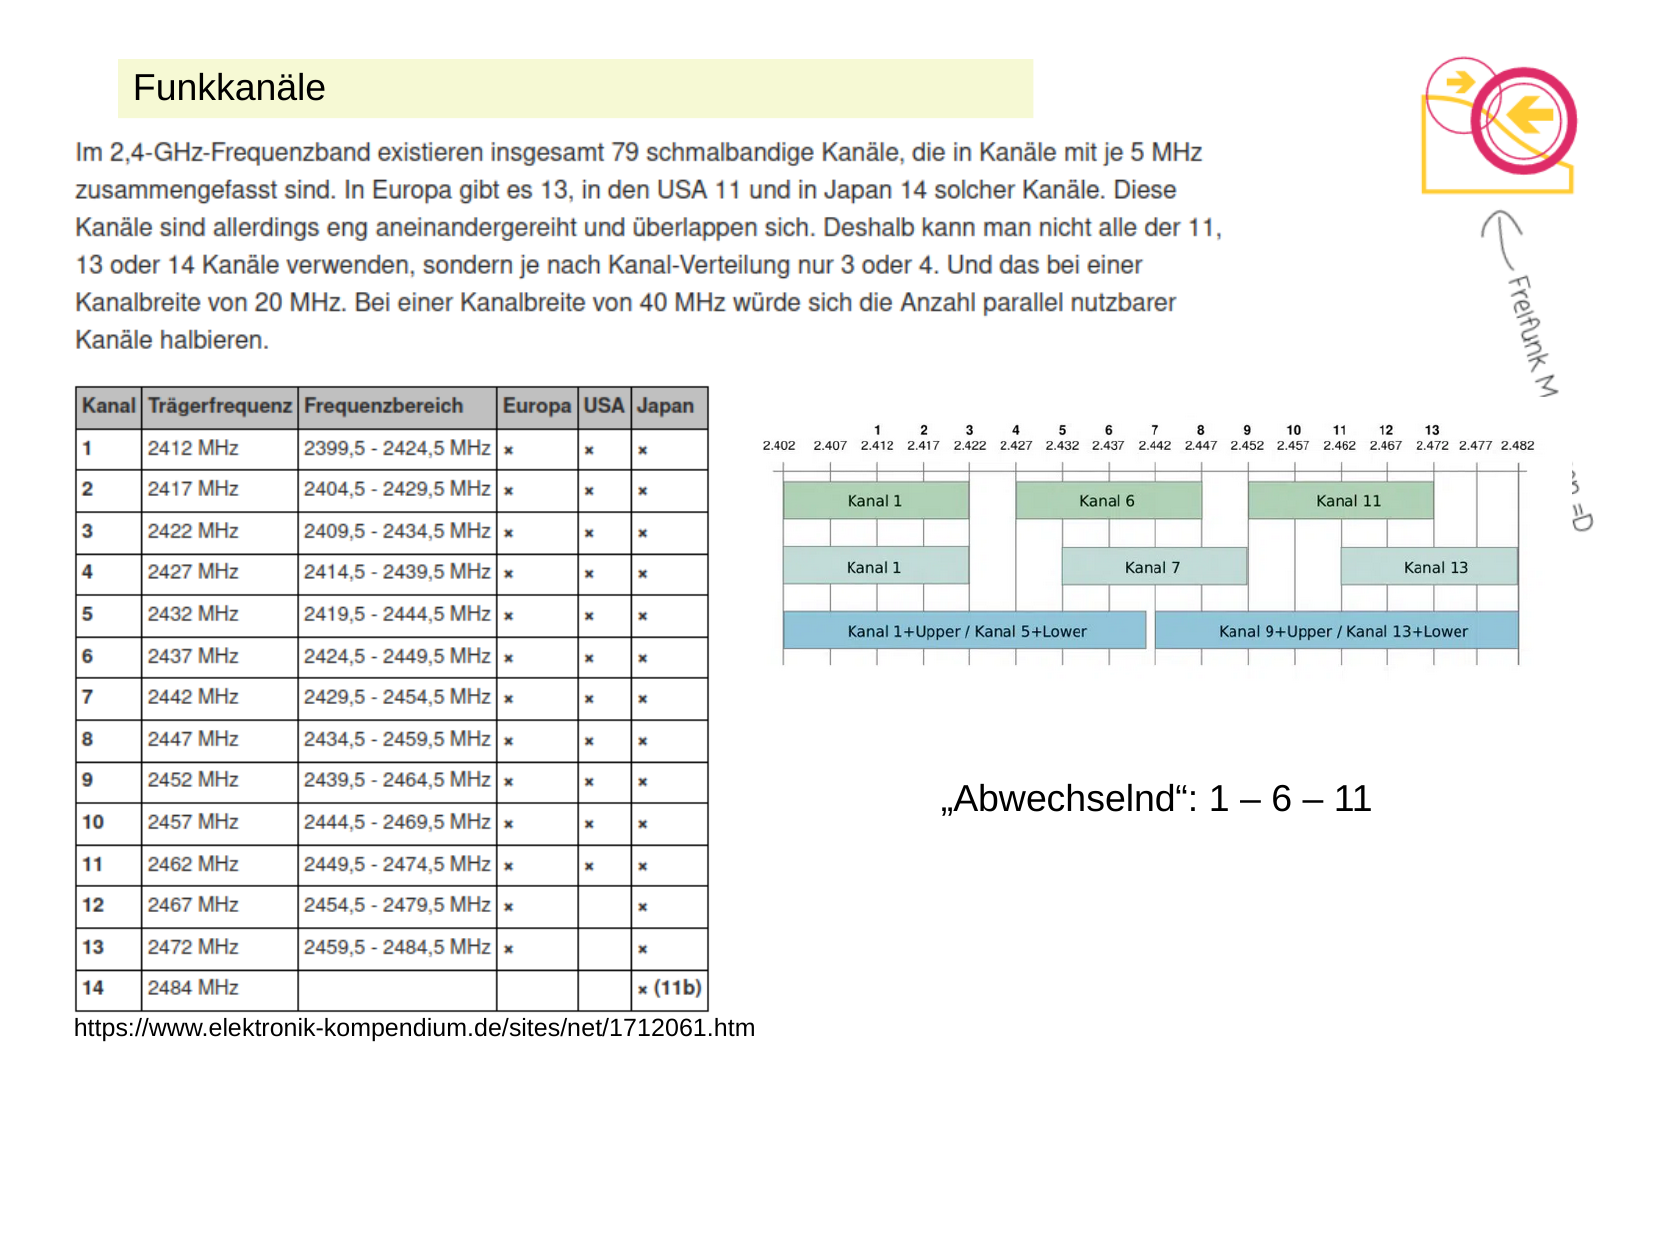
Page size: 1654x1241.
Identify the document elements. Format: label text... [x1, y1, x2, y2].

picture [52, 29, 1627, 1034]
text_box https://www.elektronik-kompendium.de/sites/net/1712061.htm [59, 1006, 1109, 1063]
text_box Funkkanäle [118, 59, 1034, 119]
text_box „Abwechselnd“: 1 – 6 – 11 [926, 769, 1388, 827]
